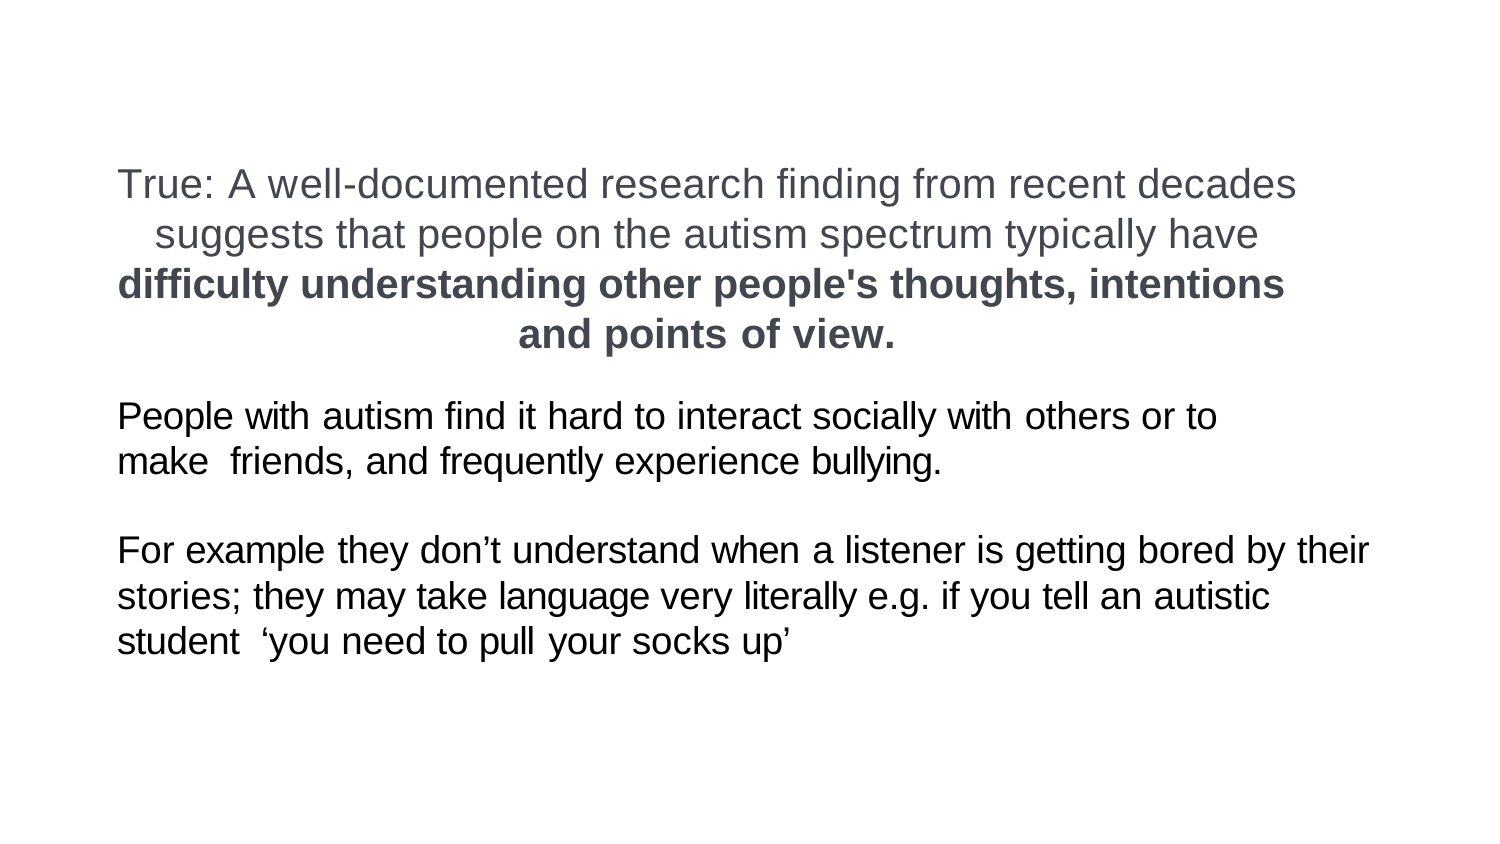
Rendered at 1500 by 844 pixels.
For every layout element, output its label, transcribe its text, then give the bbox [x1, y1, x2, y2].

text_box People with autism find it hard to interact socially with others or to make friends, and frequently experience bullying. For example they don’t understand when a listener is getting bored by their stories; they may take language very literally e.g. if you tell an autistic student ‘you need to pull your socks up’ [115, 387, 1402, 664]
title True: A well-documented research finding from recent decades suggests that people on the autism spectrum typically have difficulty understanding other people's thoughts, intentions and points of view. [115, 154, 1299, 360]
